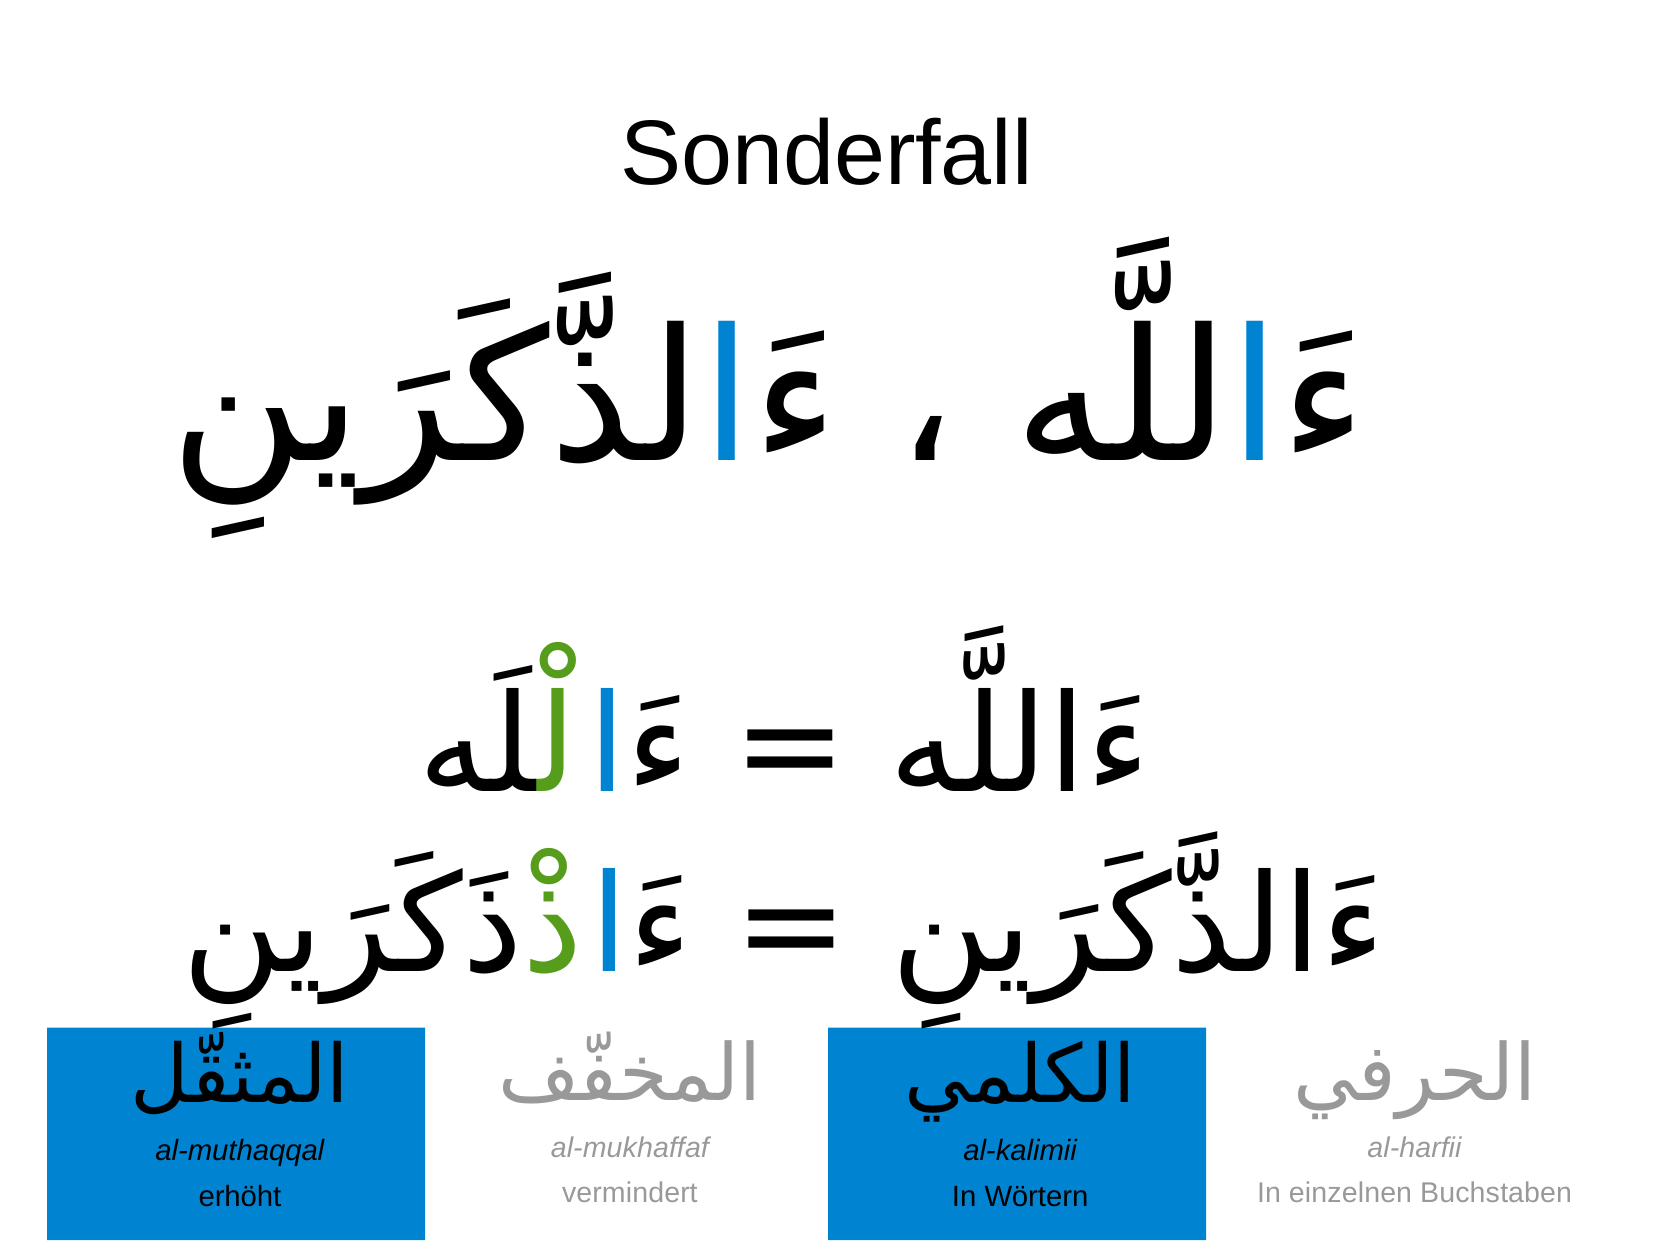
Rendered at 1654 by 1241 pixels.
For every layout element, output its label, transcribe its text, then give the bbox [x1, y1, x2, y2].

list ءَاللَّه ، ءَالذَّكَرَينِ [82, 290, 1538, 634]
list المخفّف al-mukhaffaf vermindert [437, 1027, 793, 1217]
title Sonderfall [82, 49, 1571, 257]
list المثقّل al-muthaqqal erhöht [47, 1027, 402, 1217]
list ءَاللَّه = ءَالْلَه ءَالذَّكَرَينِ = ءَاذْذَكَرَينِ [82, 665, 1538, 1009]
list الكلمي al-kalimii In Wörtern [828, 1027, 1182, 1217]
text_box [47, 1027, 426, 1241]
text_box [828, 1027, 1207, 1241]
list الحرفي al-harfii In einzelnen Buchstaben [1216, 1027, 1583, 1217]
